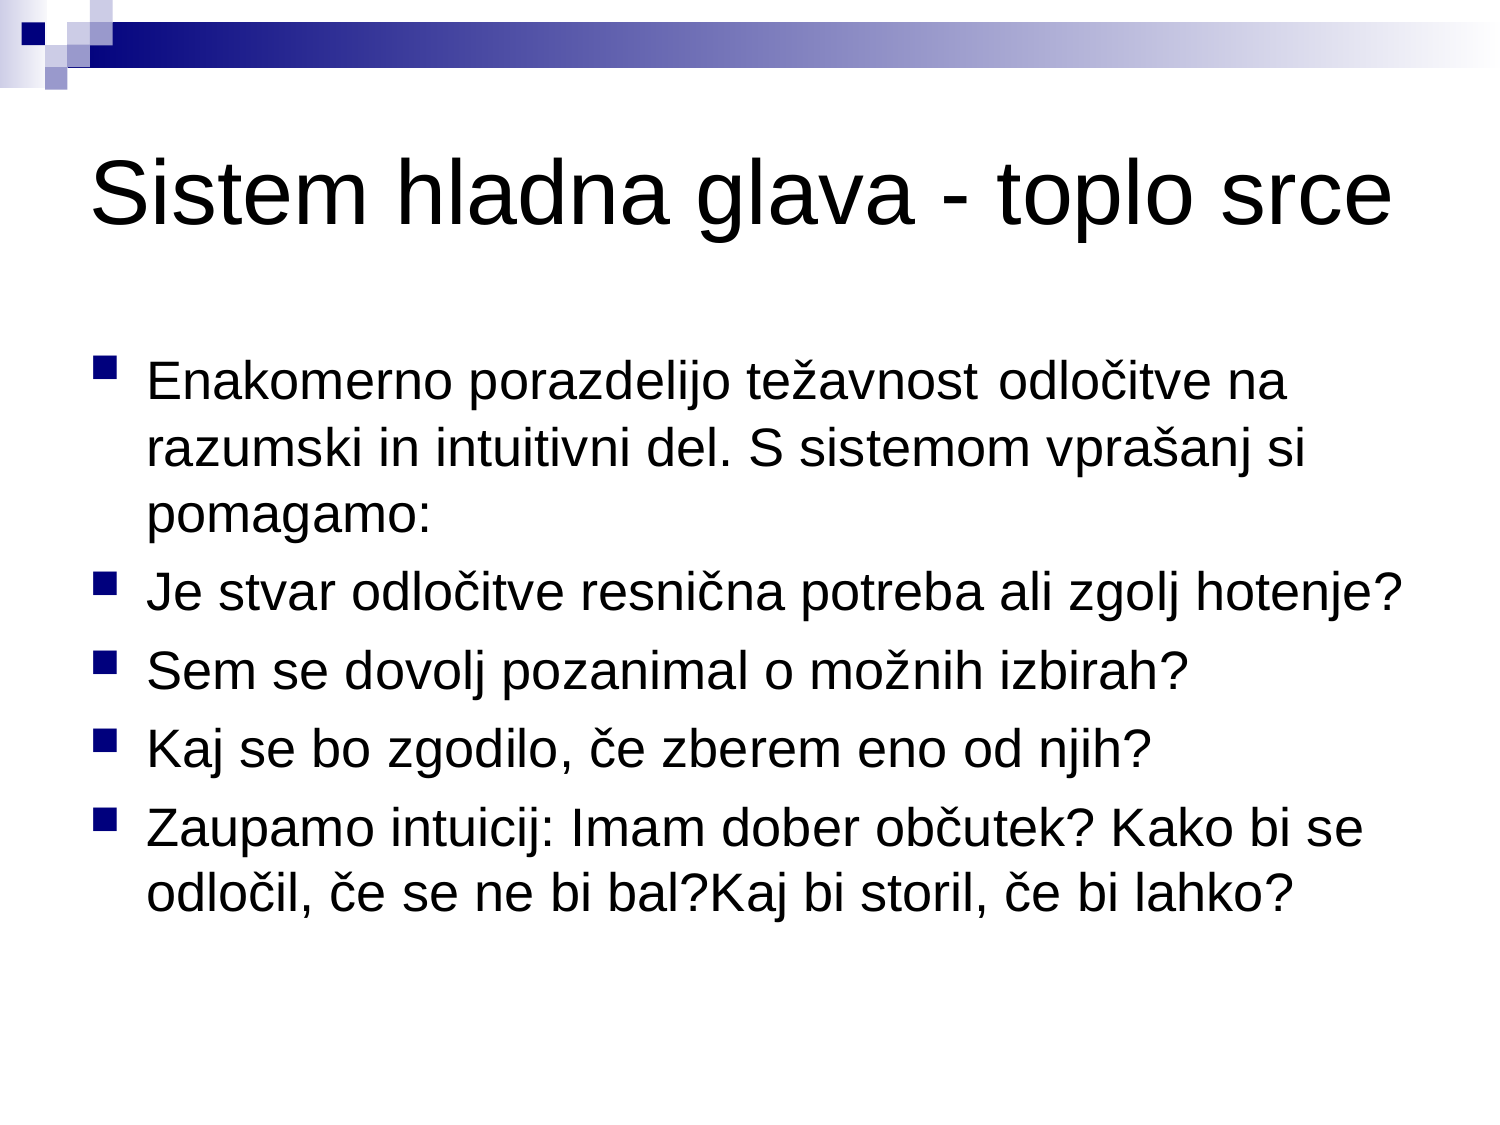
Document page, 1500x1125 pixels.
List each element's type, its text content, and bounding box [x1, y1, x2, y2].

title Sistem hladna glava - toplo srce [75, 75, 1426, 301]
list Enakomerno porazdelijo težavnost odločitve na razumski in intuitivni del. S sistemom vprašanj si pomagamo: Je stvar odločitve resnična potreba ali zgolj hotenje? Sem se dovolj pozanimal o možnih izbirah? Kaj se bo zgodilo, če zberem eno od njih? Zaupamo intuicij: Imam dober občutek? Kako bi se odločil, če se ne bi bal?Kaj bi storil, če bi lahko? [75, 324, 1426, 963]
